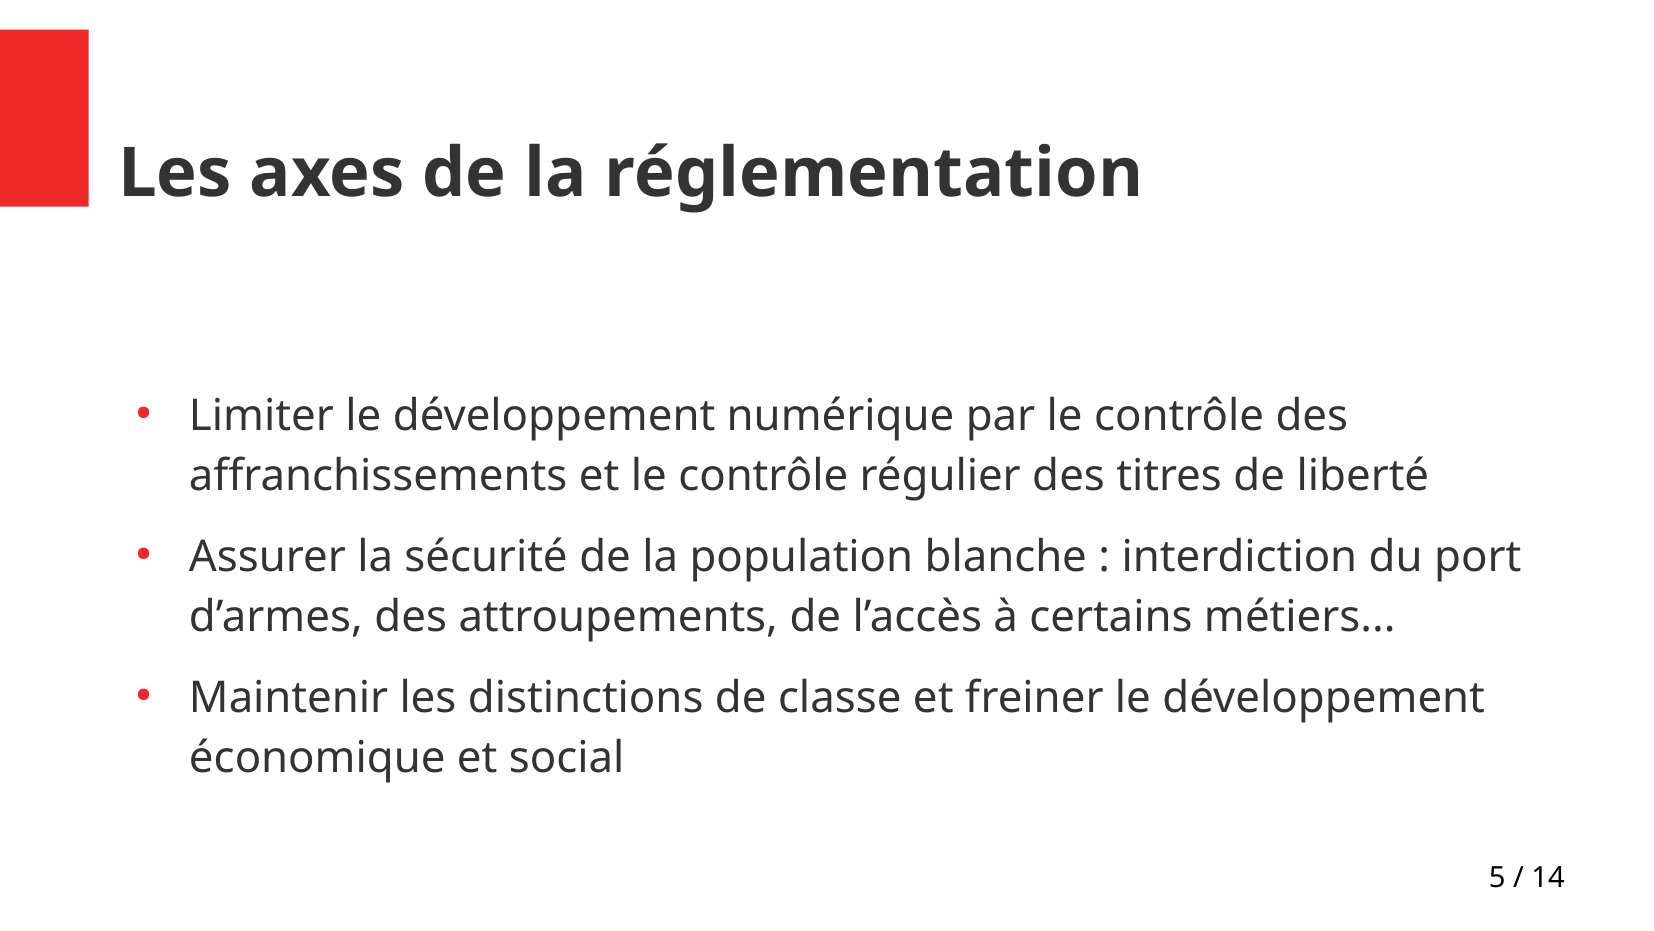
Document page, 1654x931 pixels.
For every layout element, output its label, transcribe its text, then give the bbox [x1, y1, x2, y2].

list Limiter le développement numérique par le contrôle des affranchissements et le contrôle régulier des titres de liberté Assurer la sécurité de la population blanche : interdiction du port d’armes, des attroupements, de l’accès à certains métiers... Maintenir les distinctions de classe et freiner le développement économique et social [118, 383, 1595, 886]
title Les axes de la réglementation [118, 29, 1595, 311]
